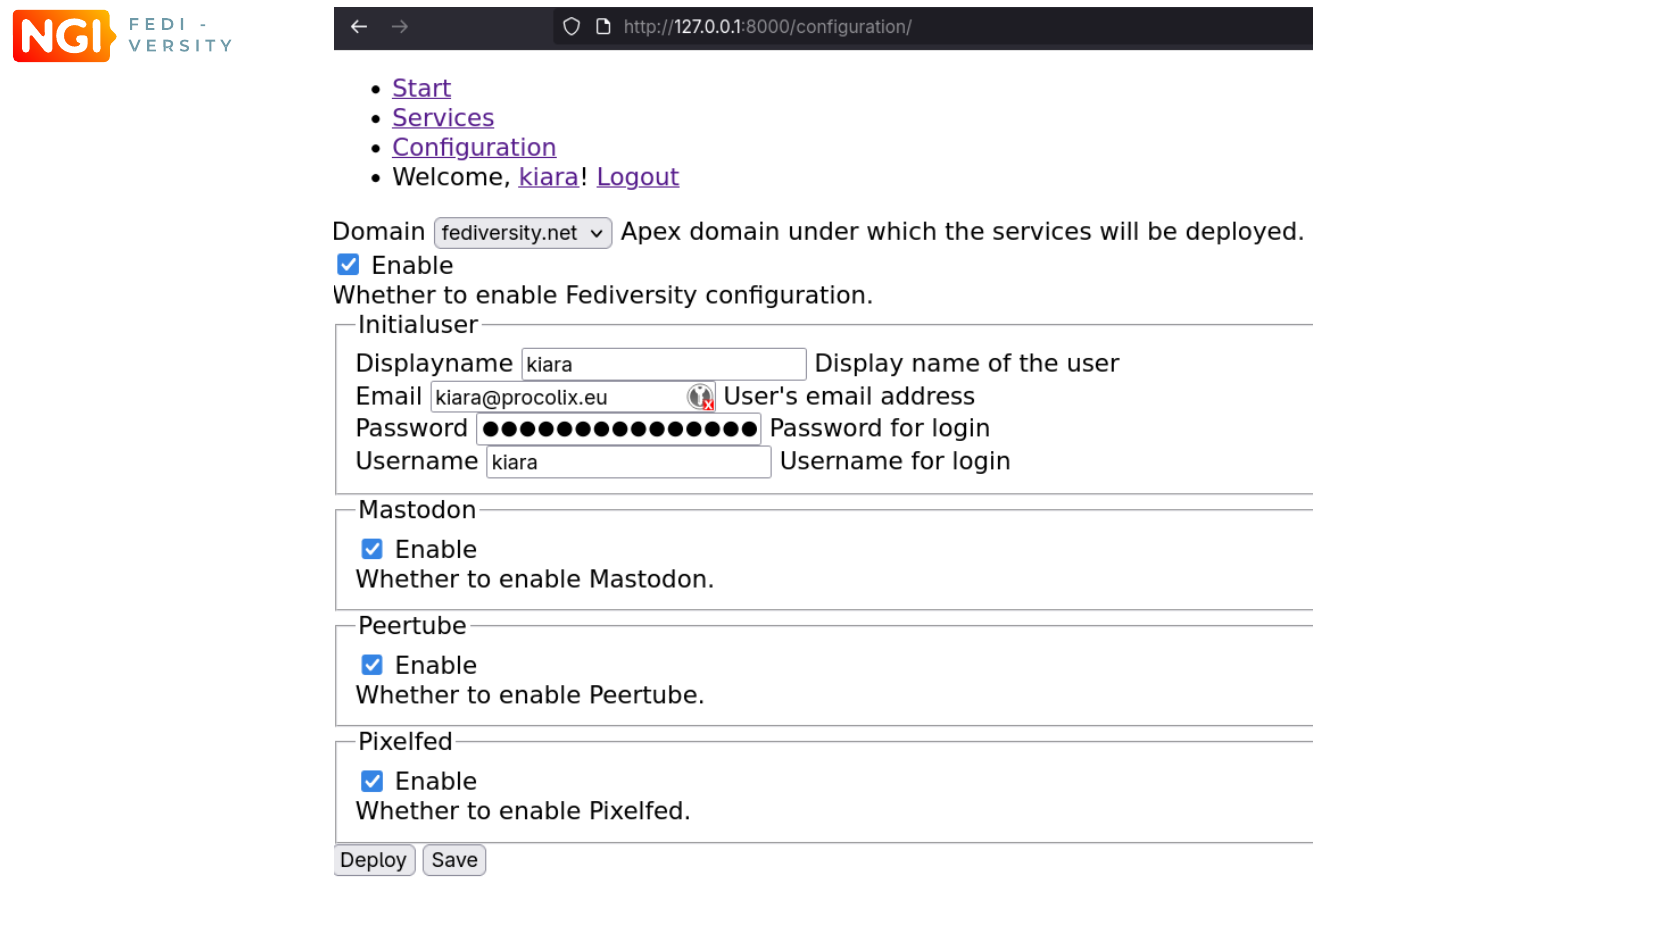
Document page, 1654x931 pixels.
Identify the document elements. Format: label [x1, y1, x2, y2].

picture [334, 7, 1313, 901]
picture [12, 9, 232, 63]
